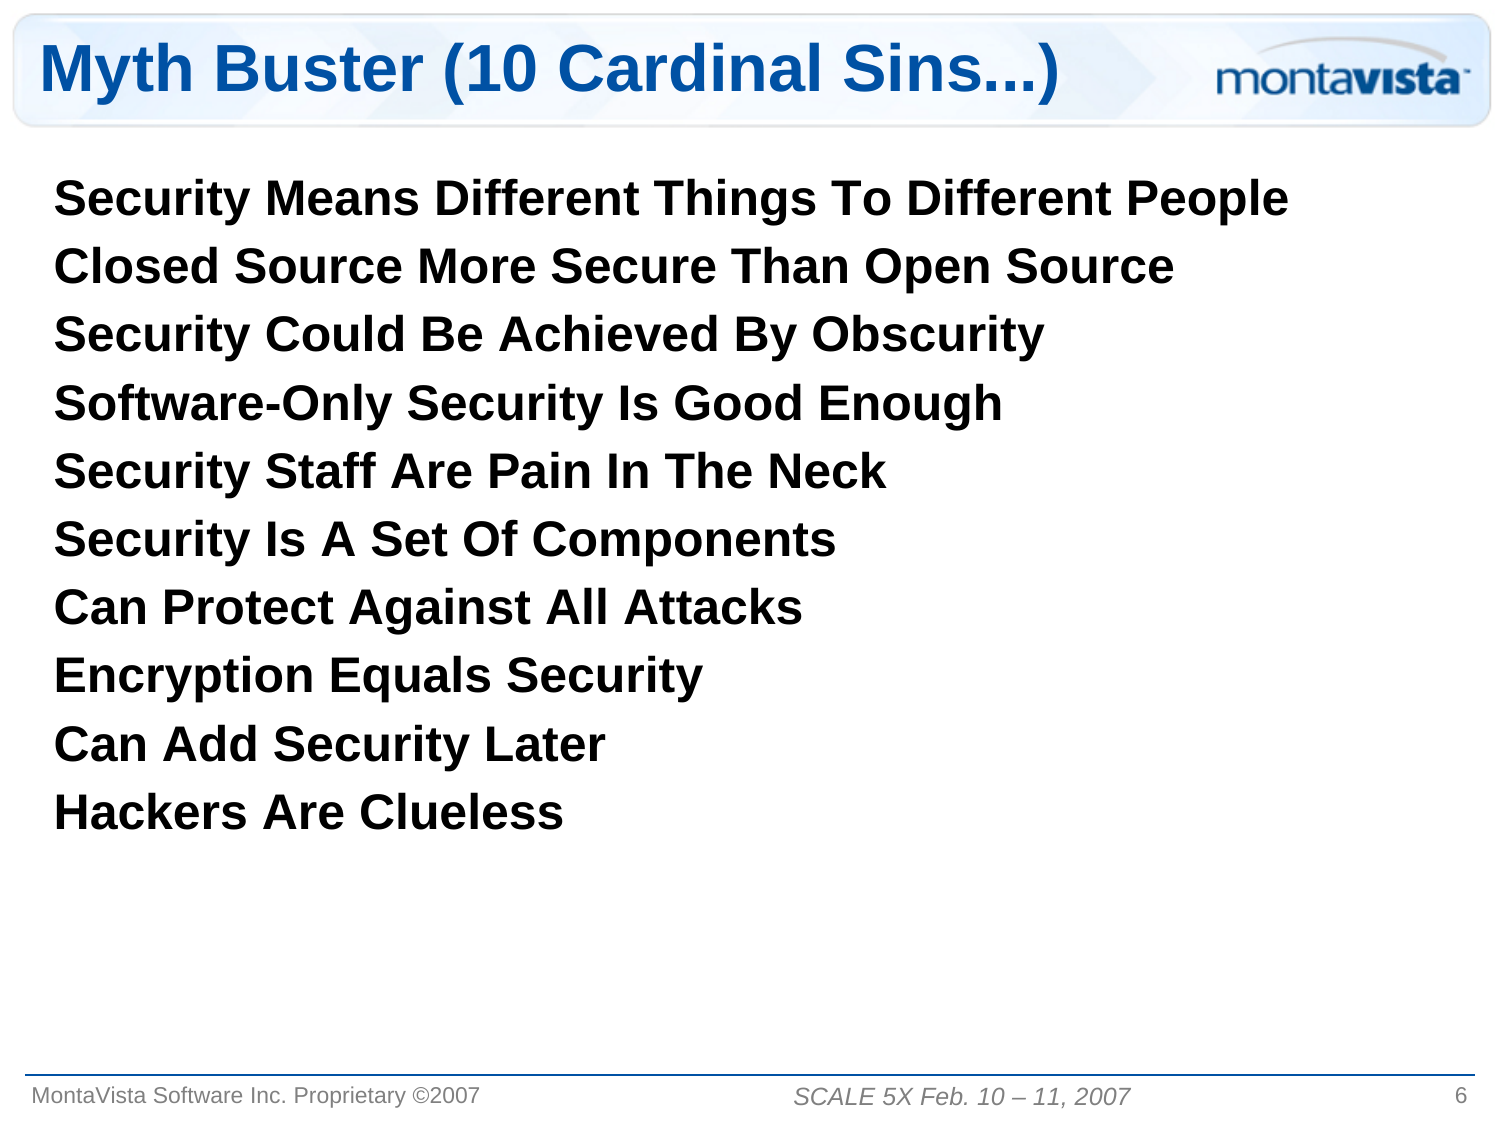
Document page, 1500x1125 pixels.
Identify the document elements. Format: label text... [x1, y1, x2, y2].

list Security Means Different Things To Different People Closed Source More Secure Than Open Source Security Could Be Achieved By Obscurity Software-Only Security Is Good Enough Security Staff Are Pain In The Neck Security Is A Set Of Components Can Protect Against All Attacks Encryption Equals Security Can Add Security Later Hackers Are Clueless [24, 162, 1476, 1038]
title Myth Buster (10 Cardinal Sins...) [24, 12, 1200, 126]
